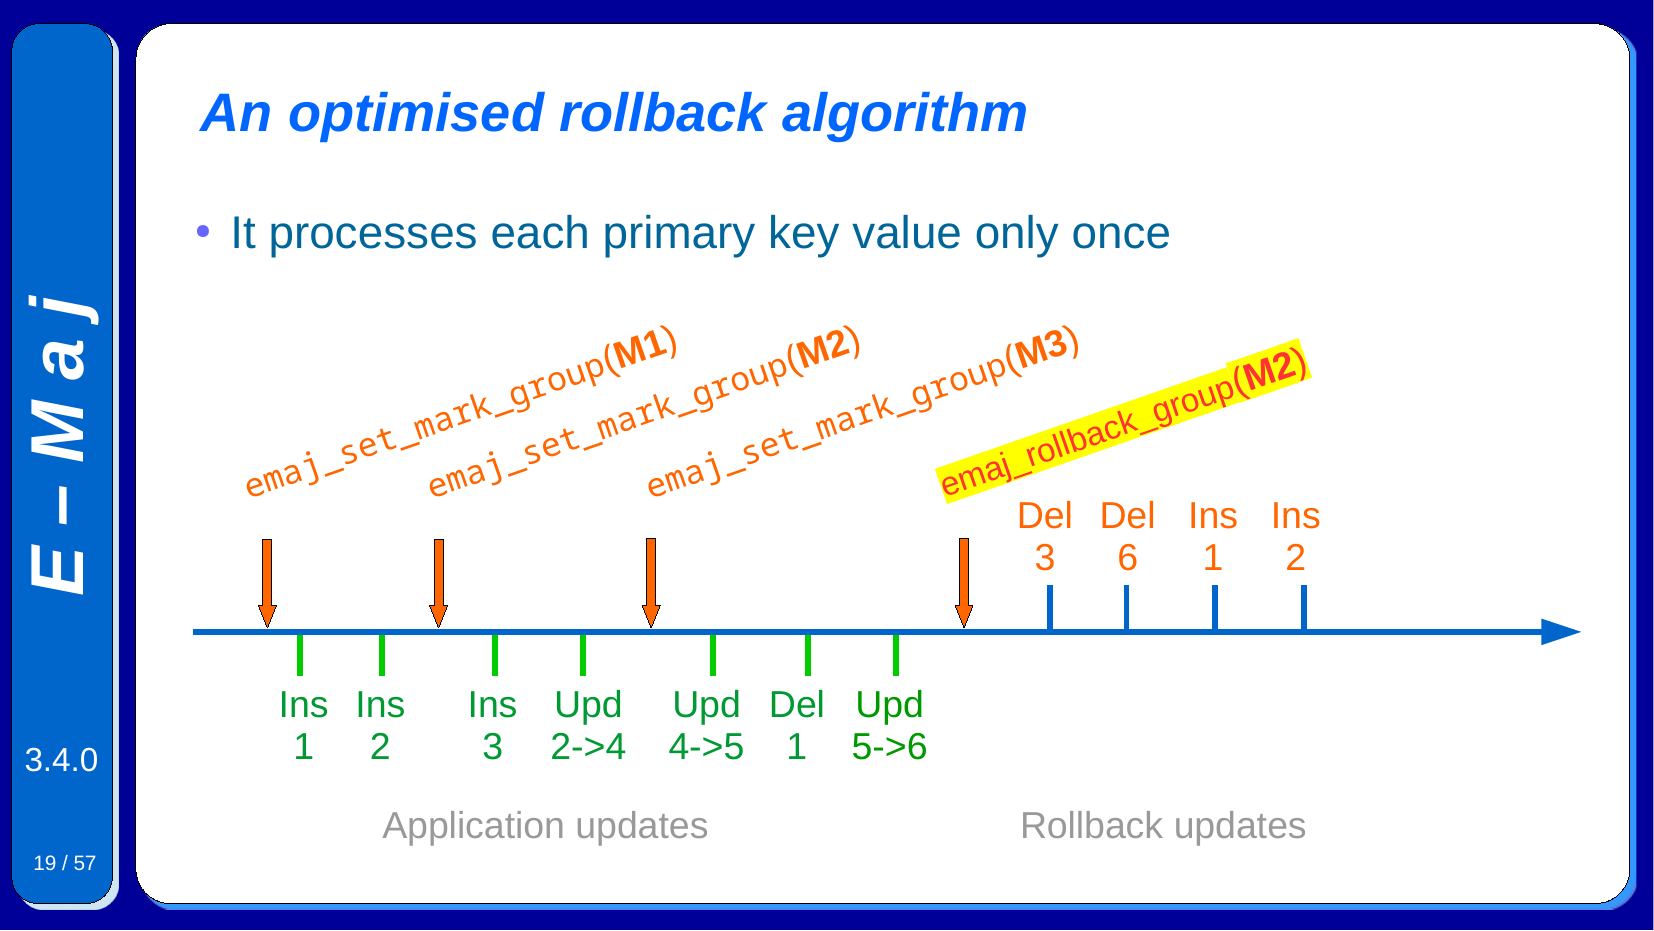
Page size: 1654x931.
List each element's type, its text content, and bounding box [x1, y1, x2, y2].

text_box emaj_set_mark_group(M3) [622, 302, 1105, 530]
text_box Ins 1 [263, 676, 340, 777]
text_box Del 3 [1002, 487, 1084, 588]
text_box Del 1 [779, 676, 836, 777]
text_box emaj_set_mark_group(M1) [220, 302, 700, 530]
text_box Rollback updates [1005, 796, 1428, 854]
list It processes each primary key value only once [177, 206, 1587, 827]
text_box Upd 5->6 [836, 676, 962, 777]
title An optimised rollback algorithm [200, 34, 1575, 191]
text_box Upd 2->4 [535, 676, 653, 777]
text_box Ins 2 [1256, 487, 1347, 588]
text_box Upd 4->5 [653, 676, 779, 777]
text_box [429, 539, 448, 628]
text_box emaj_set_mark_group(M2) [403, 302, 887, 530]
text_box Application updates [367, 796, 805, 854]
text_box [955, 538, 973, 628]
text_box [642, 538, 661, 628]
text_box [258, 539, 277, 628]
text_box emaj_rollback_group(M2) [917, 313, 1369, 530]
text_box Del 6 [1084, 487, 1187, 588]
text_box Ins 3 [452, 676, 535, 777]
text_box Ins 1 [1187, 487, 1256, 588]
text_box Ins 2 [340, 676, 432, 777]
